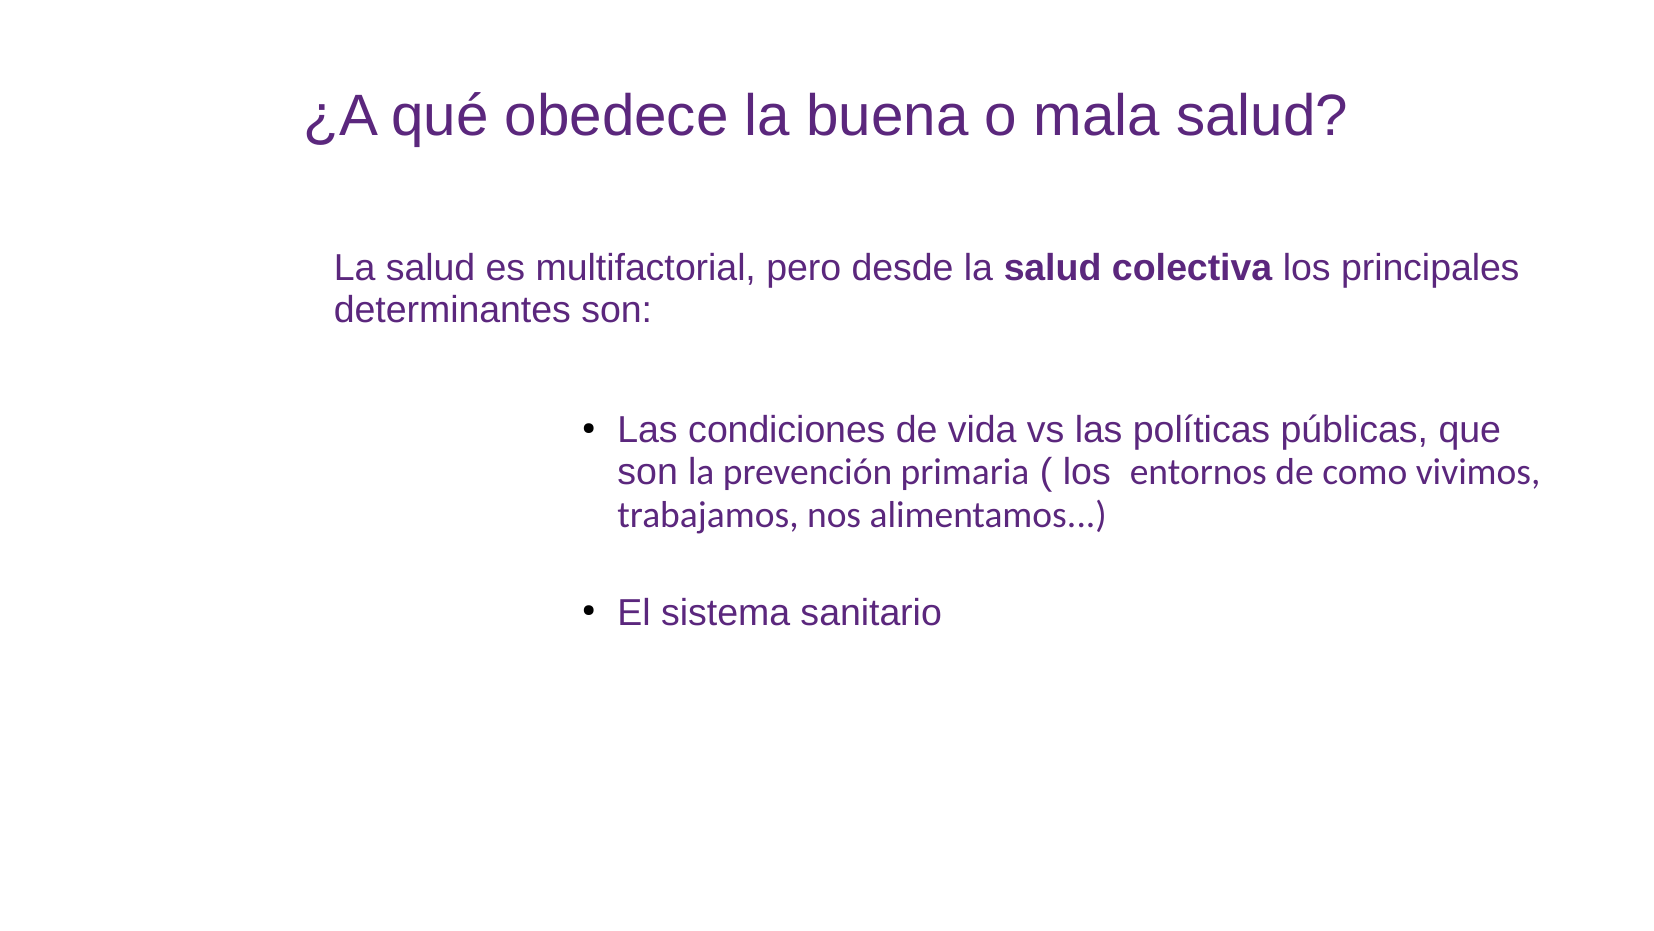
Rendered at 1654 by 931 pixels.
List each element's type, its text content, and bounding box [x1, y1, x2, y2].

list La salud es multifactorial, pero desde la salud colectiva los principales determinantes son: Las condiciones de vida vs las políticas públicas, que son la prevención primaria ( los entornos de como vivimos, trabajamos, nos alimentamos...) El sistema sanitario [263, 192, 1571, 732]
title ¿A qué obedece la buena o mala salud? [82, 37, 1571, 193]
